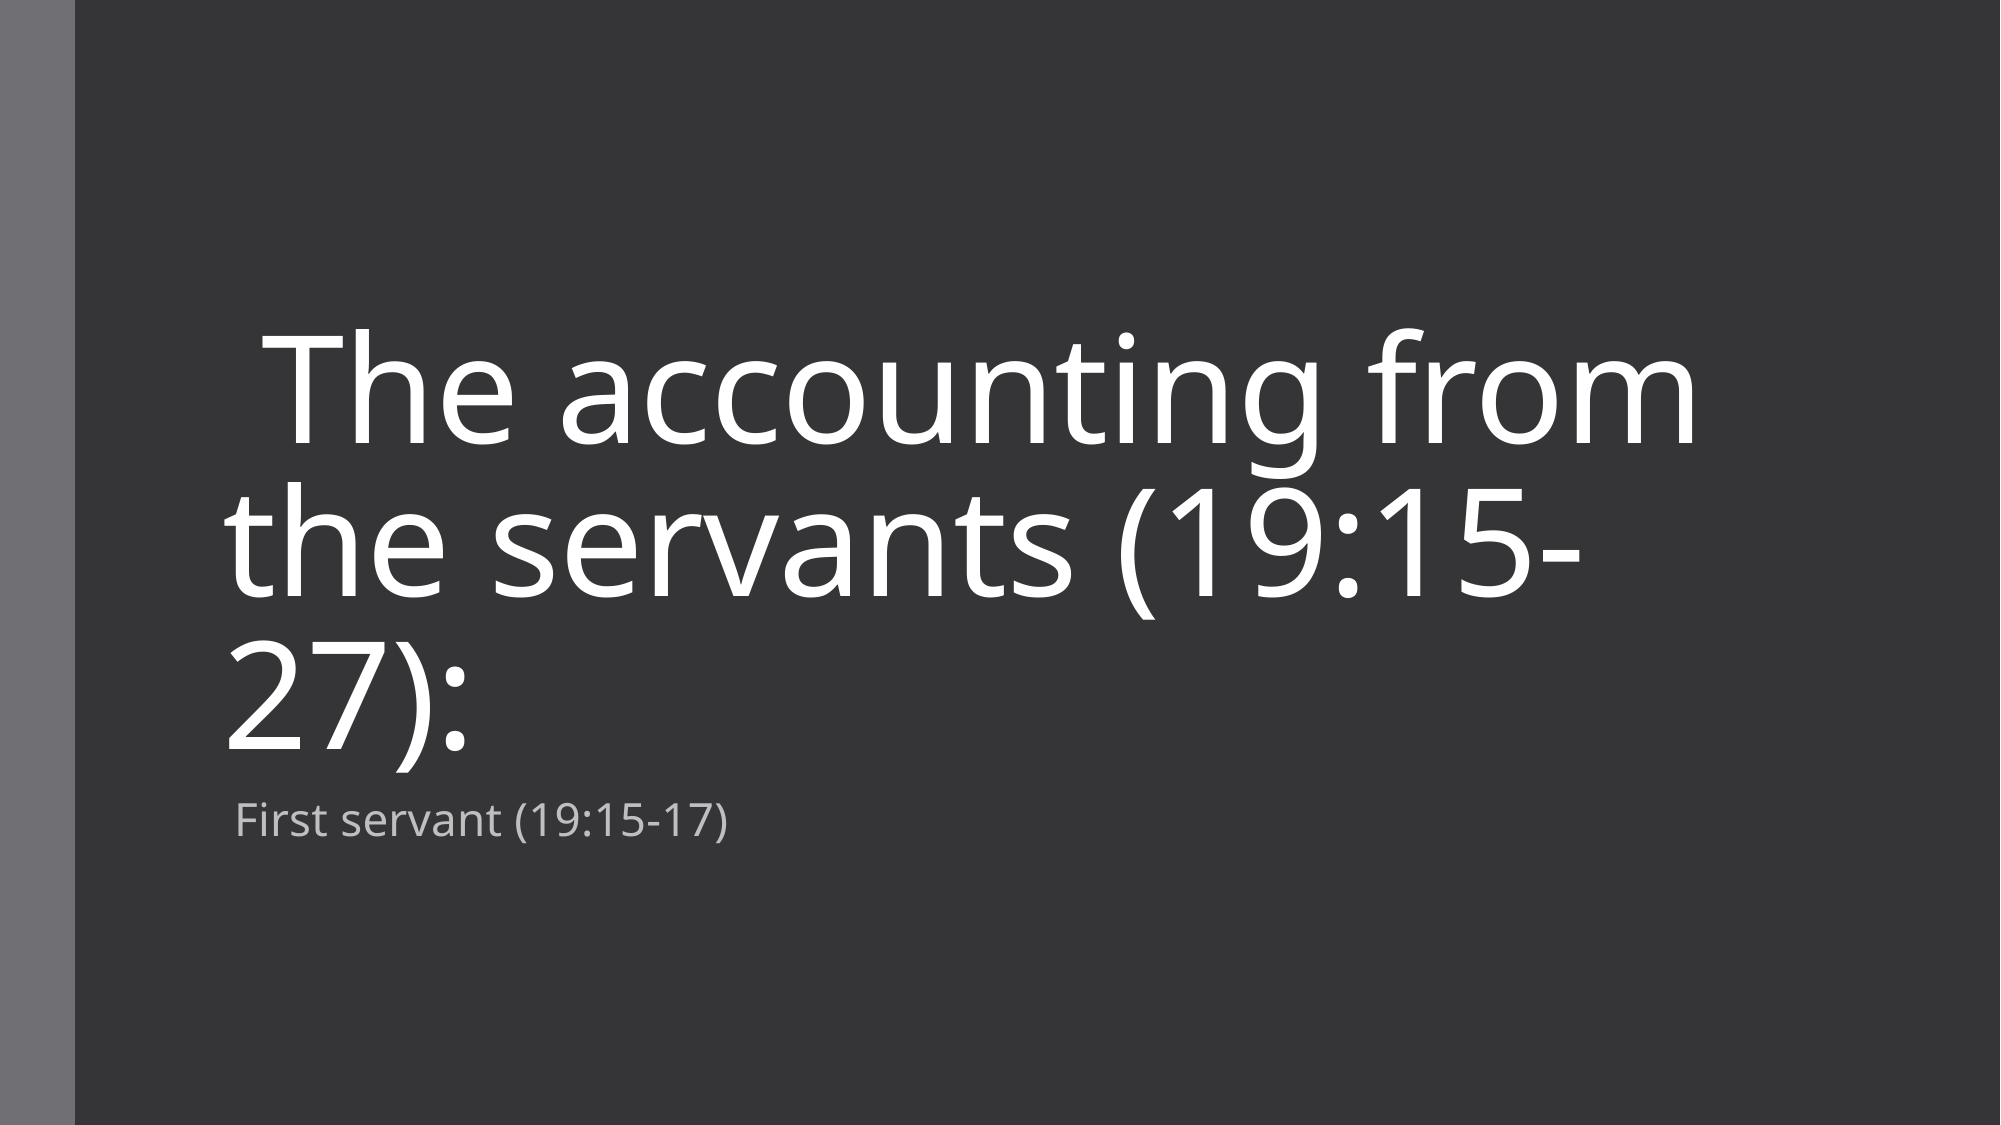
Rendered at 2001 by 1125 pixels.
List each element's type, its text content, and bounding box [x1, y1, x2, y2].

subtitle First servant (19:15-17) [206, 787, 1752, 1066]
title The accounting from the servants (19:15-27): [206, 124, 1752, 787]
